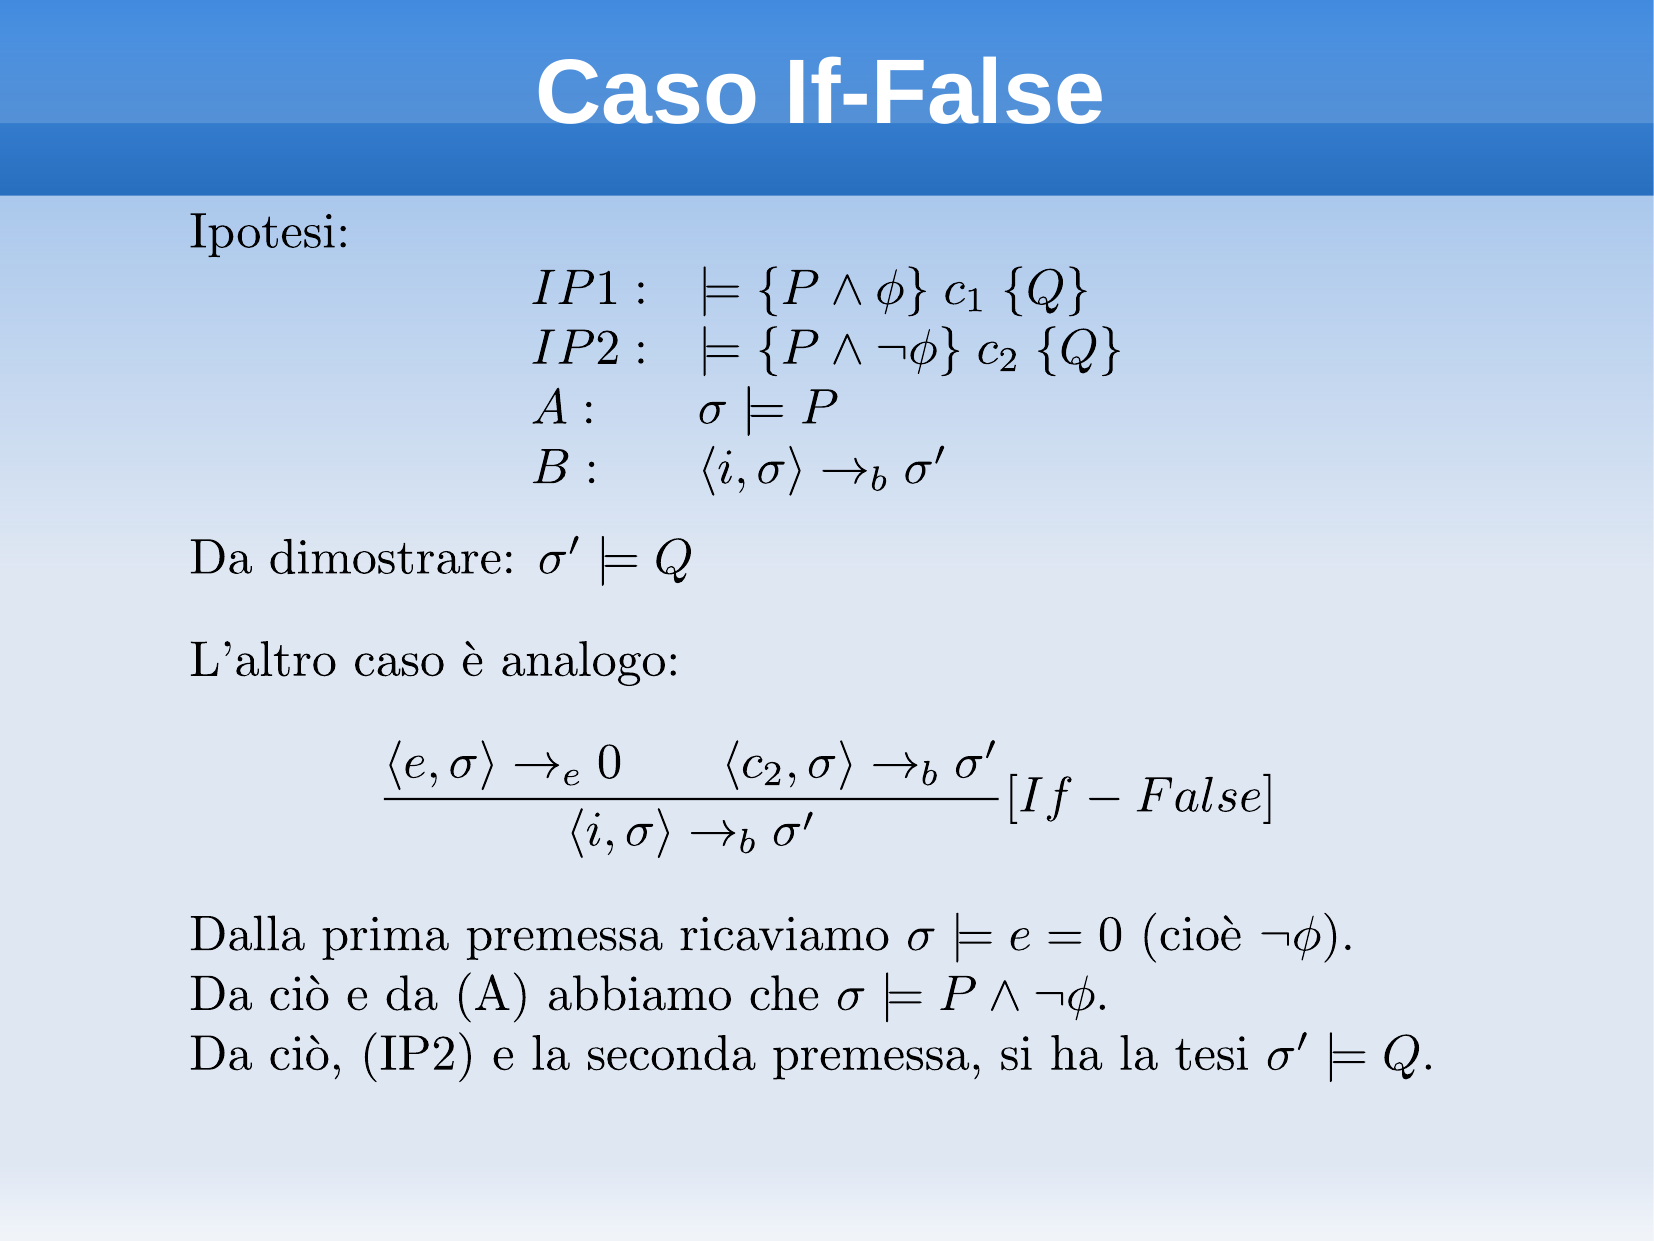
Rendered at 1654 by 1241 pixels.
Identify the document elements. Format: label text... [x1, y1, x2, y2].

picture [0, 0, 1654, 1241]
text_box [189, 213, 1436, 1083]
title Caso If-False [76, 0, 1565, 188]
